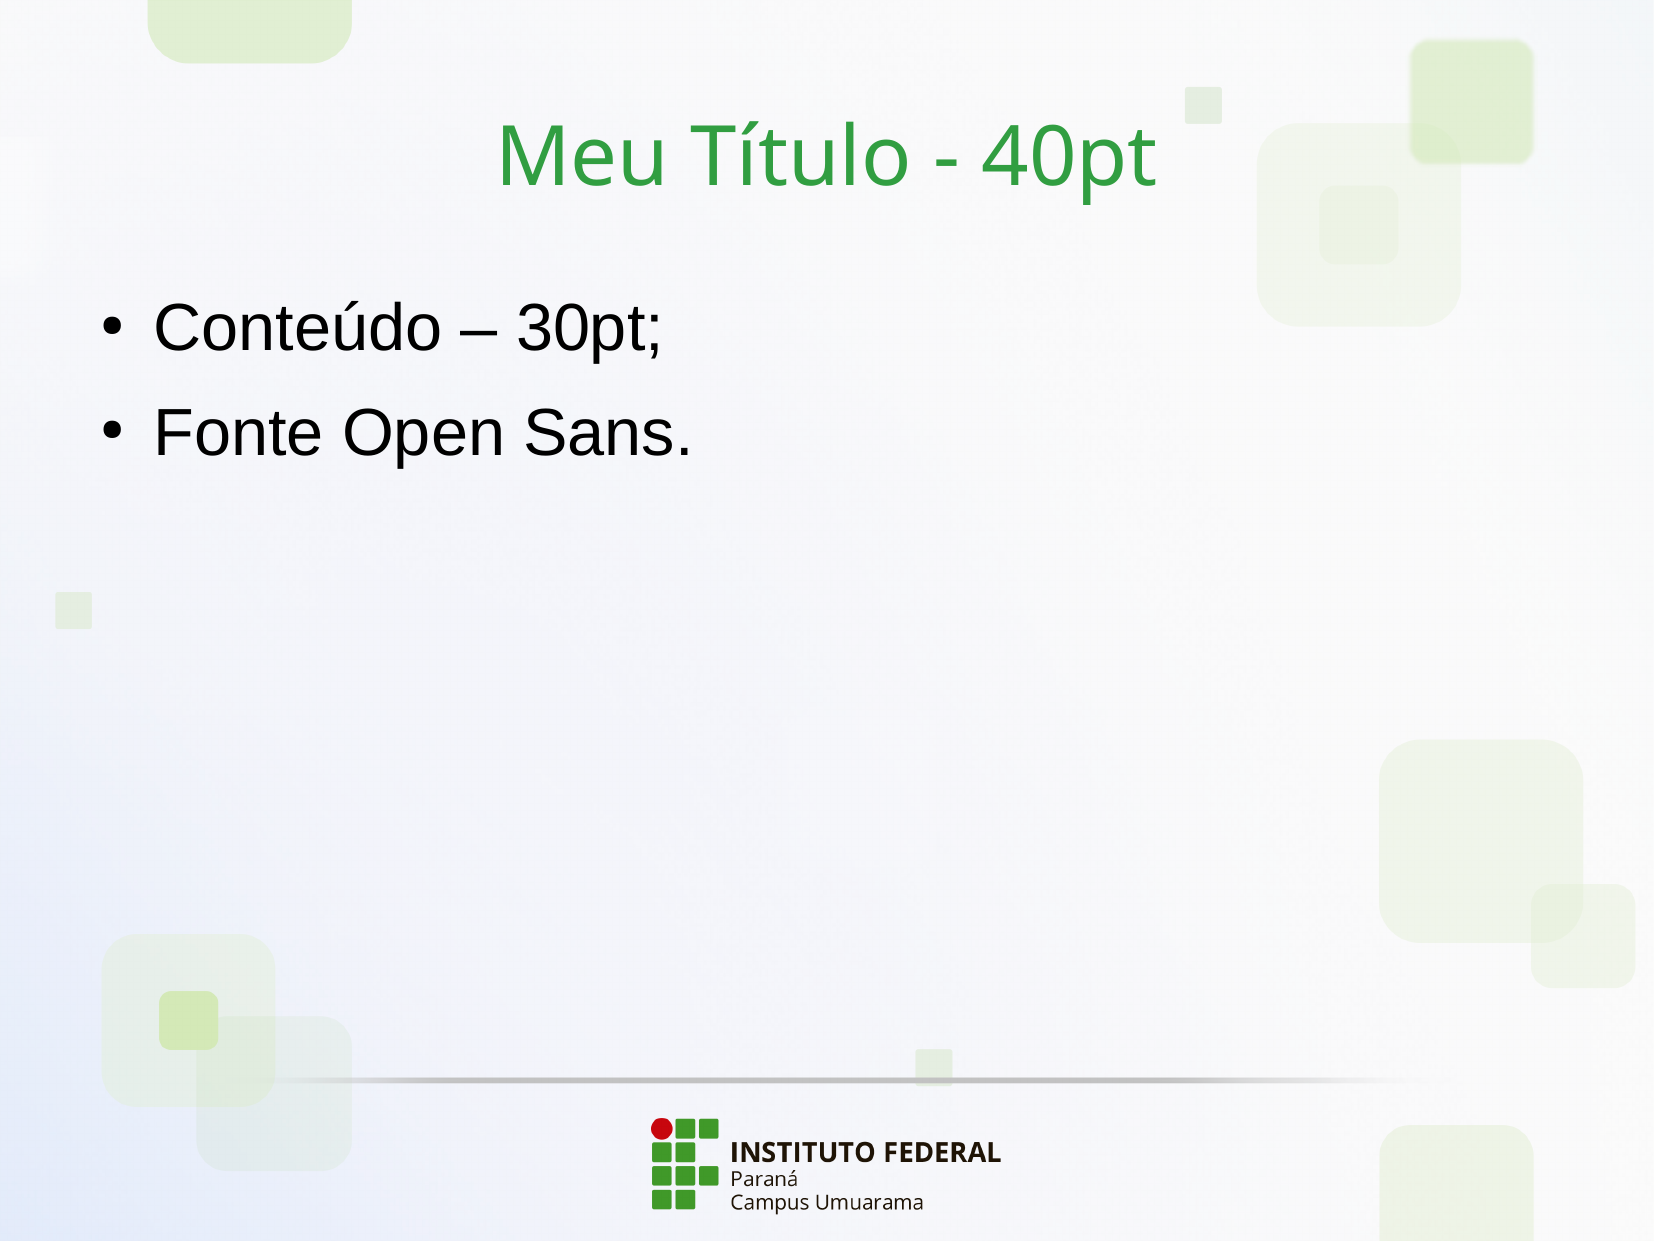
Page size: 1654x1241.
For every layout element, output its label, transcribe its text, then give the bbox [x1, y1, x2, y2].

picture [0, 0, 1654, 1241]
title Meu Título - 40pt [82, 49, 1571, 257]
list Conteúdo – 30pt; Fonte Open Sans. [82, 290, 1571, 1010]
